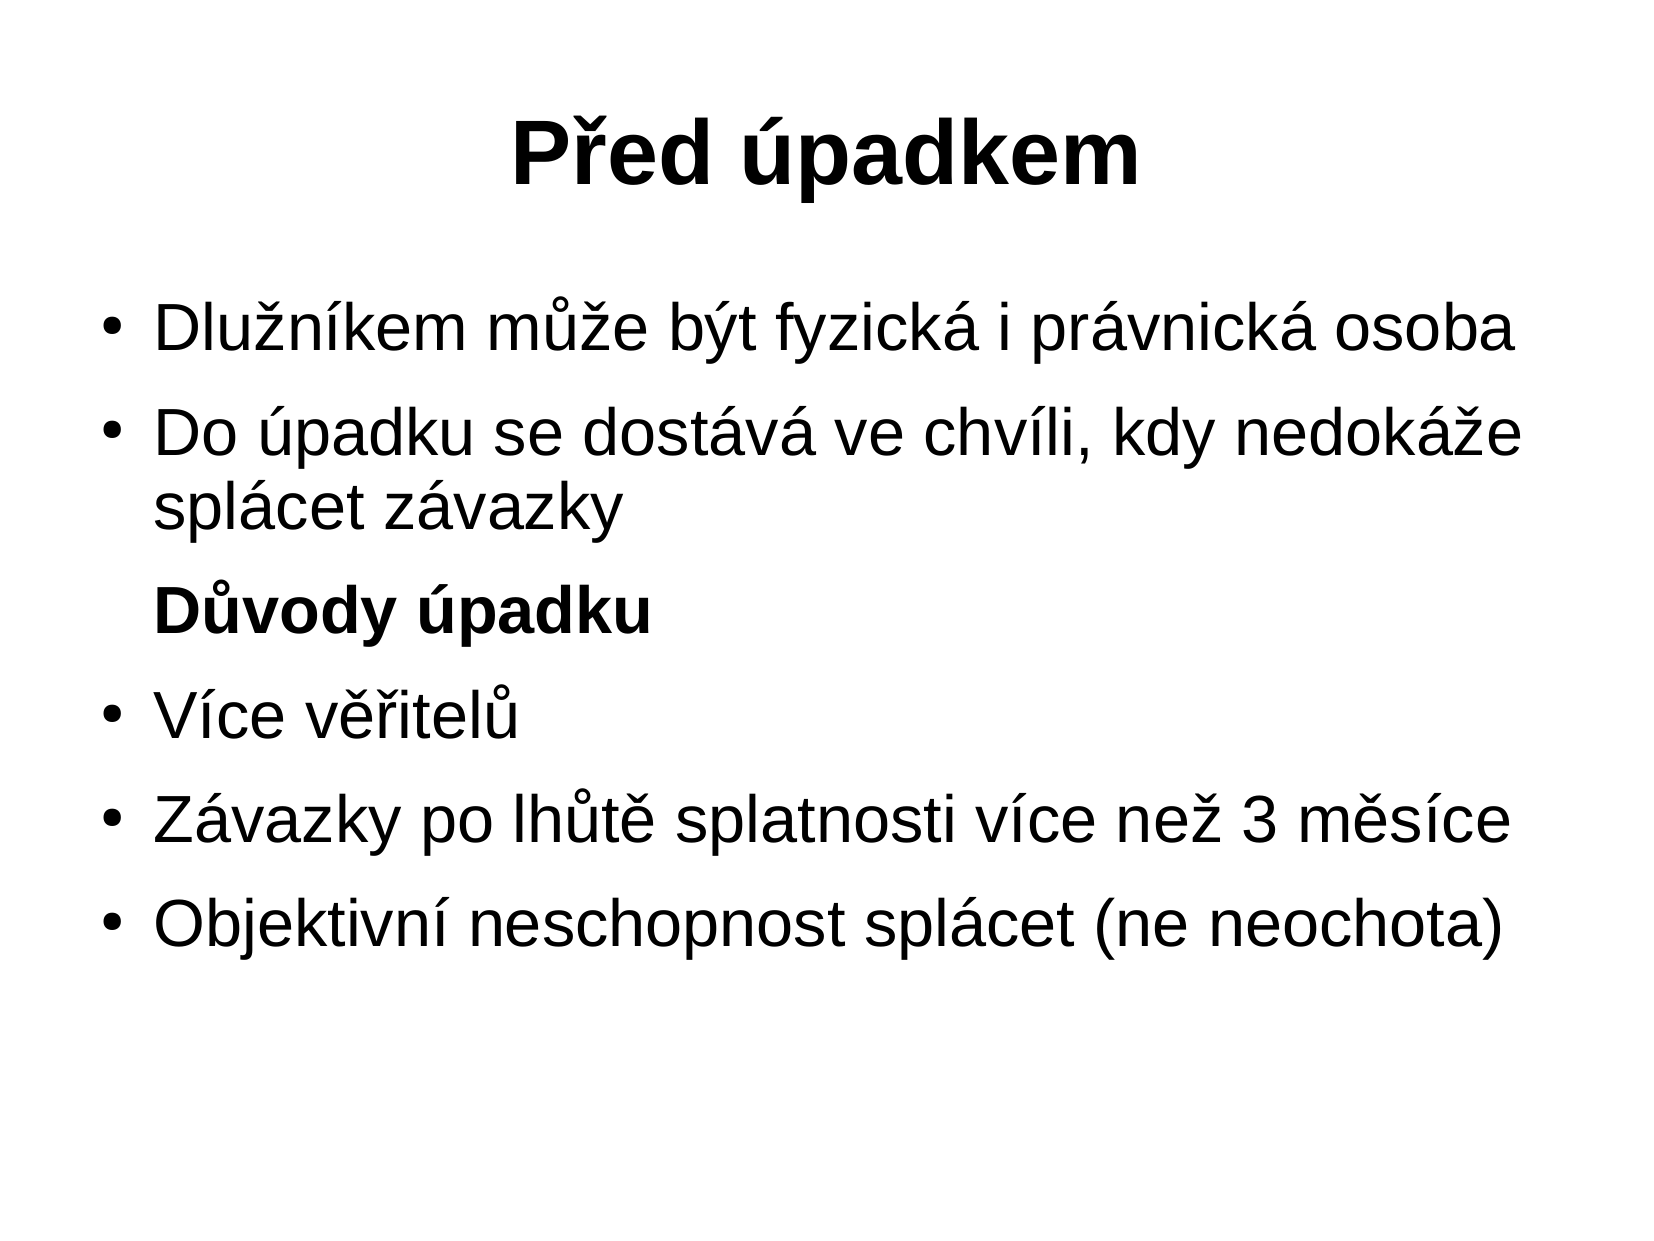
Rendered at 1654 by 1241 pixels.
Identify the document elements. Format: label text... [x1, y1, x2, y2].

title Před úpadkem [82, 49, 1571, 257]
list Dlužníkem může být fyzická i právnická osoba Do úpadku se dostává ve chvíli, kdy nedokáže splácet závazky Důvody úpadku Více věřitelů Závazky po lhůtě splatnosti více než 3 měsíce Objektivní neschopnost splácet (ne neochota) [82, 290, 1571, 1109]
